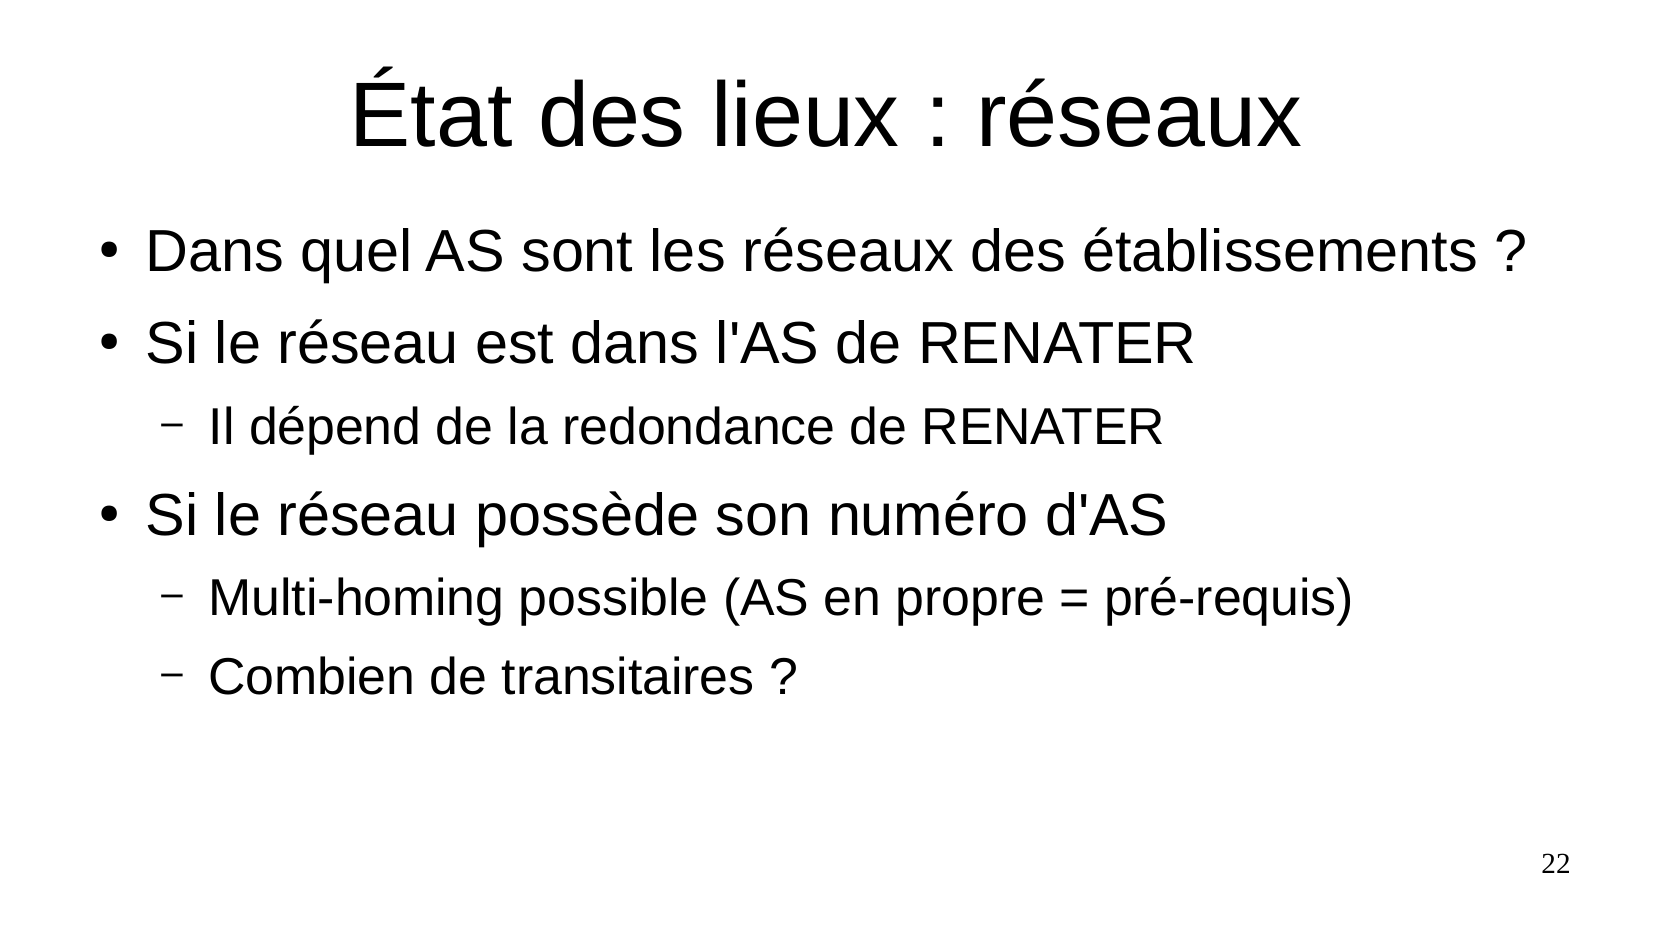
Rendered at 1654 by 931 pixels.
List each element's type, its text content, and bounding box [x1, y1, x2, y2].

title État des lieux : réseaux [82, 37, 1571, 193]
list Dans quel AS sont les réseaux des établissements ? Si le réseau est dans l'AS de RENATER Il dépend de la redondance de RENATER Si le réseau possède son numéro d'AS Multi-homing possible (AS en propre = pré-requis) Combien de transitaires ? [82, 217, 1571, 758]
